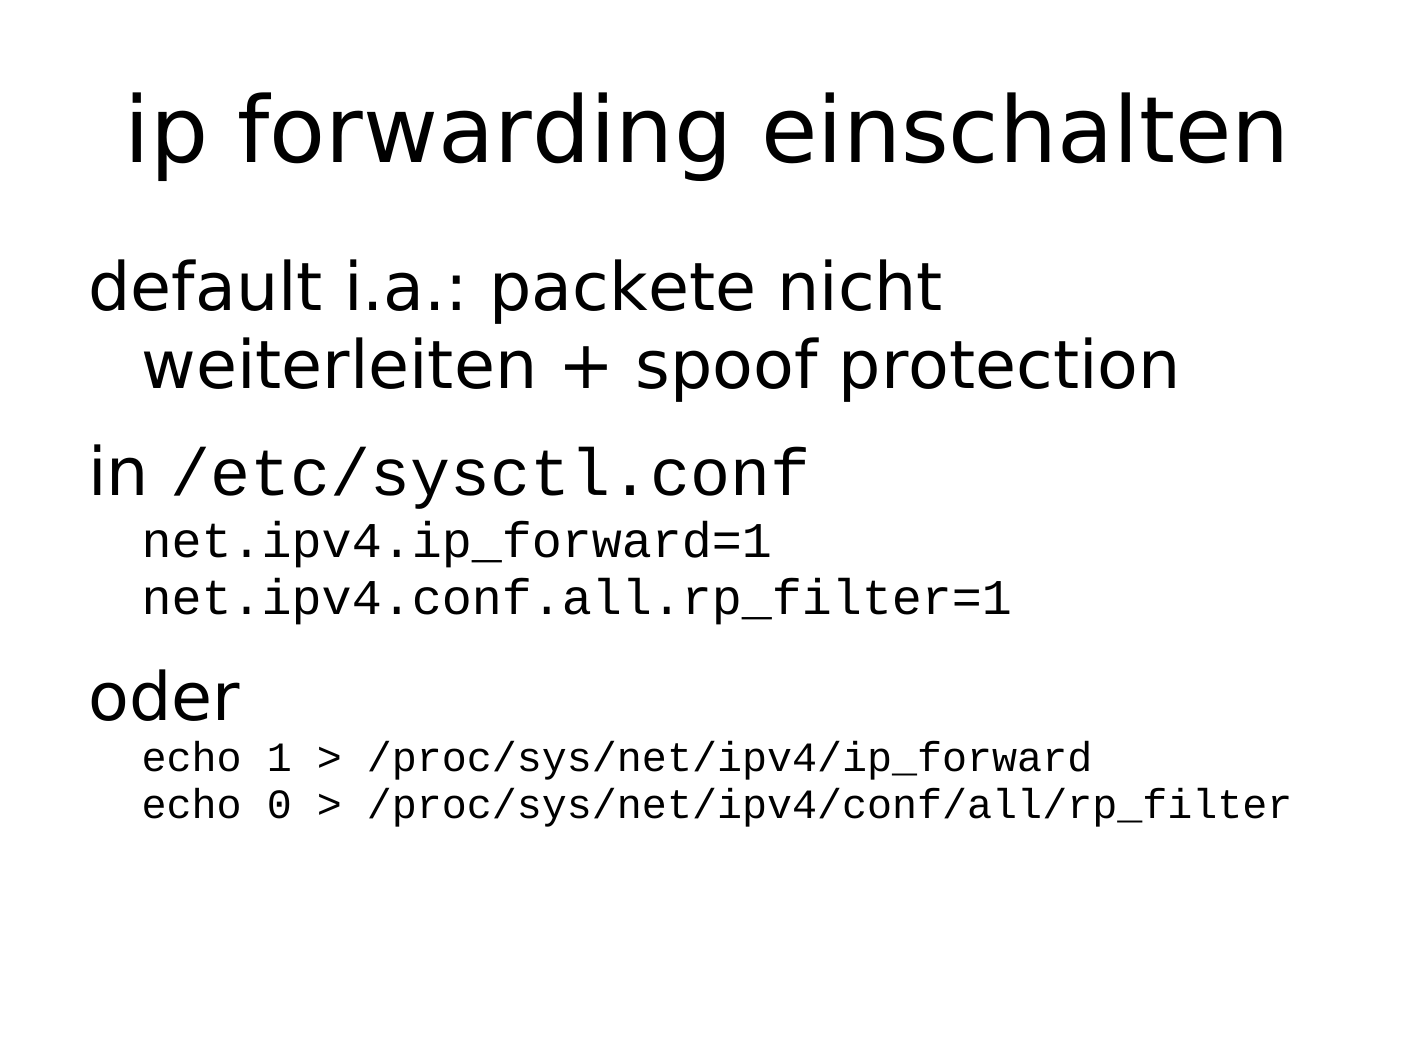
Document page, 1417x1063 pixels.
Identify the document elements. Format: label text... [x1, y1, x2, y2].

title ip forwarding einschalten [70, 49, 1346, 213]
list default i.a.: packete nicht weiterleiten + spoof protection in /etc/sysctl.conf net.ipv4.ip_forward=1 net.ipv4.conf.all.rp_filter=1 oder echo 1 > /proc/sys/net/ipv4/ip_forward echo 0 > /proc/sys/net/ipv4/conf/all/rp_filter [70, 248, 1346, 939]
